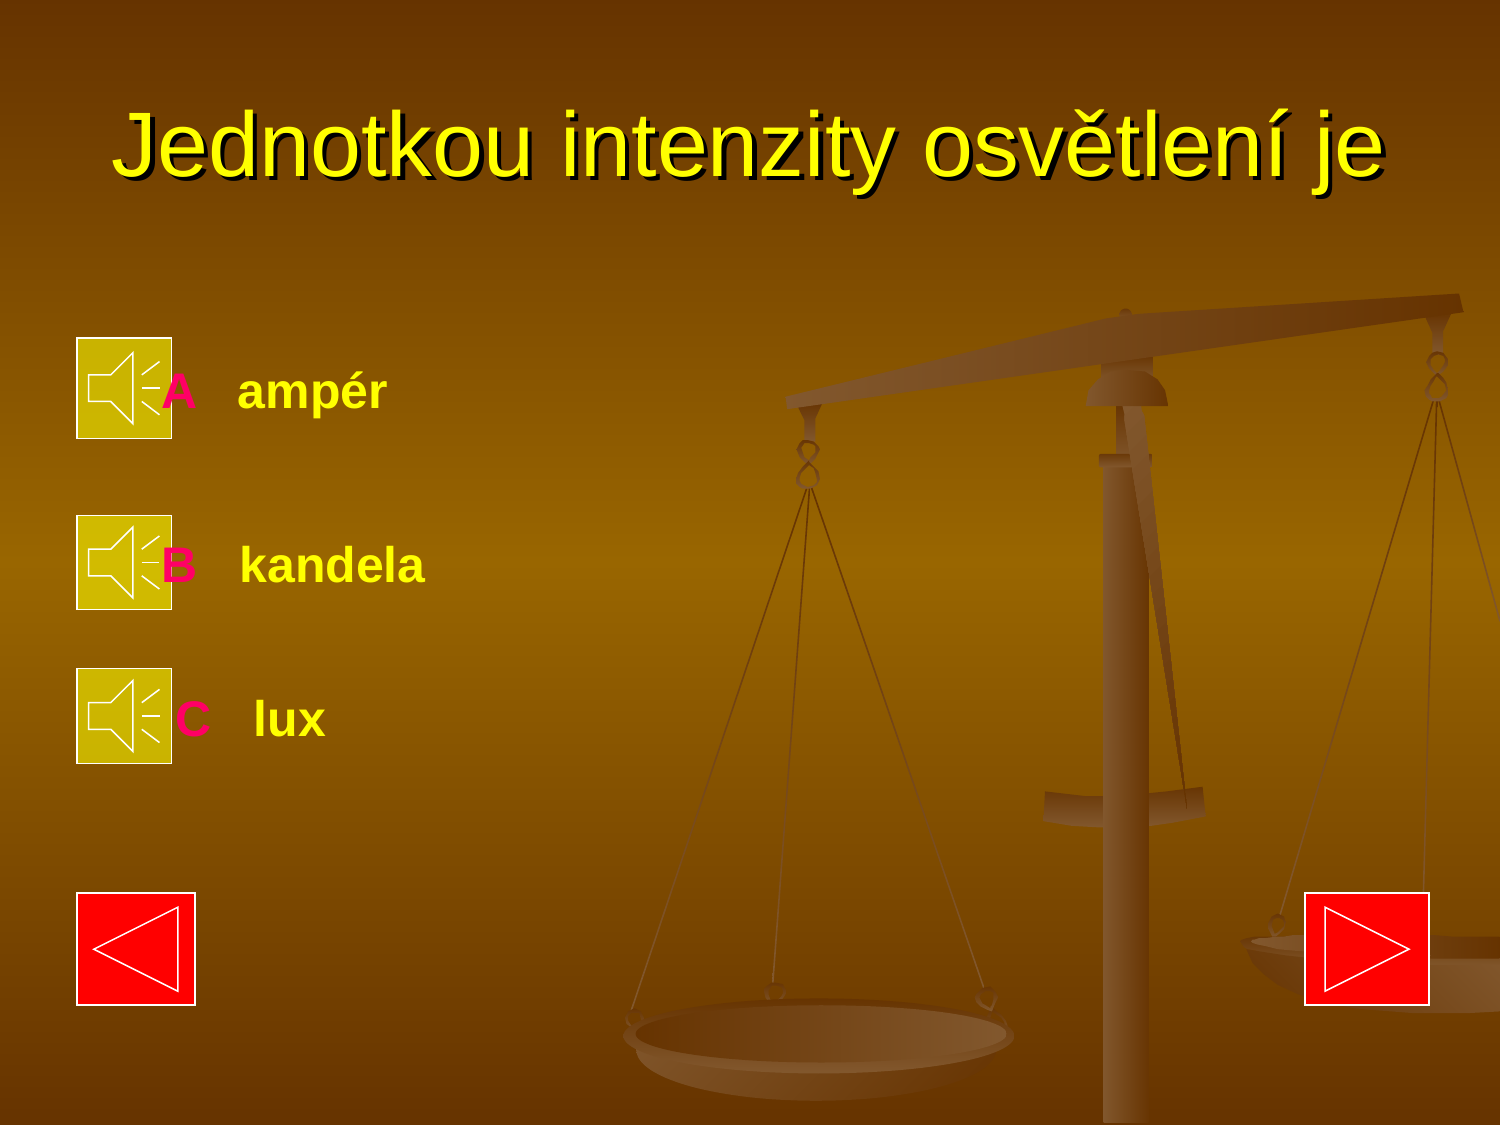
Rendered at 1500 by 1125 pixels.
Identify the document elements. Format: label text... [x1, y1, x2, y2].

text_box C lux [76, 668, 172, 764]
text_box [76, 893, 195, 1006]
text_box [1305, 893, 1429, 1006]
text_box B kandela [76, 515, 172, 610]
title Jednotkou intenzity osvětlení je [75, 45, 1426, 234]
text_box A ampér [76, 338, 172, 439]
